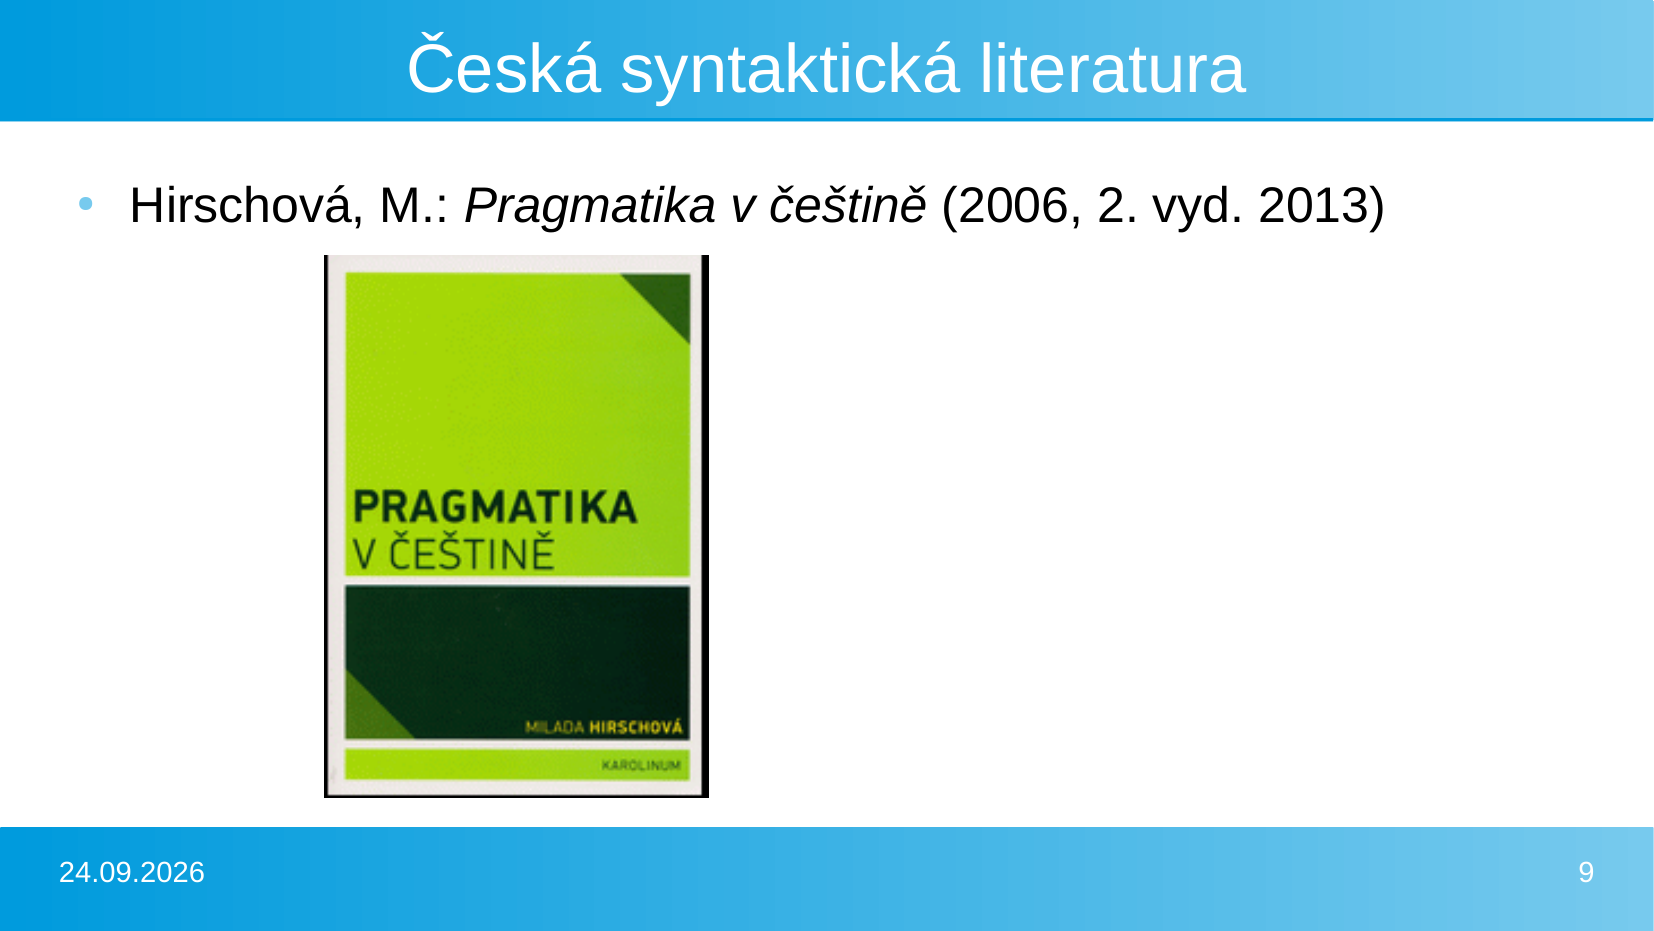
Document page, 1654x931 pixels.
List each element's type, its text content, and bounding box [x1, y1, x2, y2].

picture [324, 255, 709, 798]
title Česká syntaktická literatura [59, 29, 1595, 108]
list Hirschová, M.: Pragmatika v češtině (2006, 2. vyd. 2013) [59, 177, 1595, 768]
